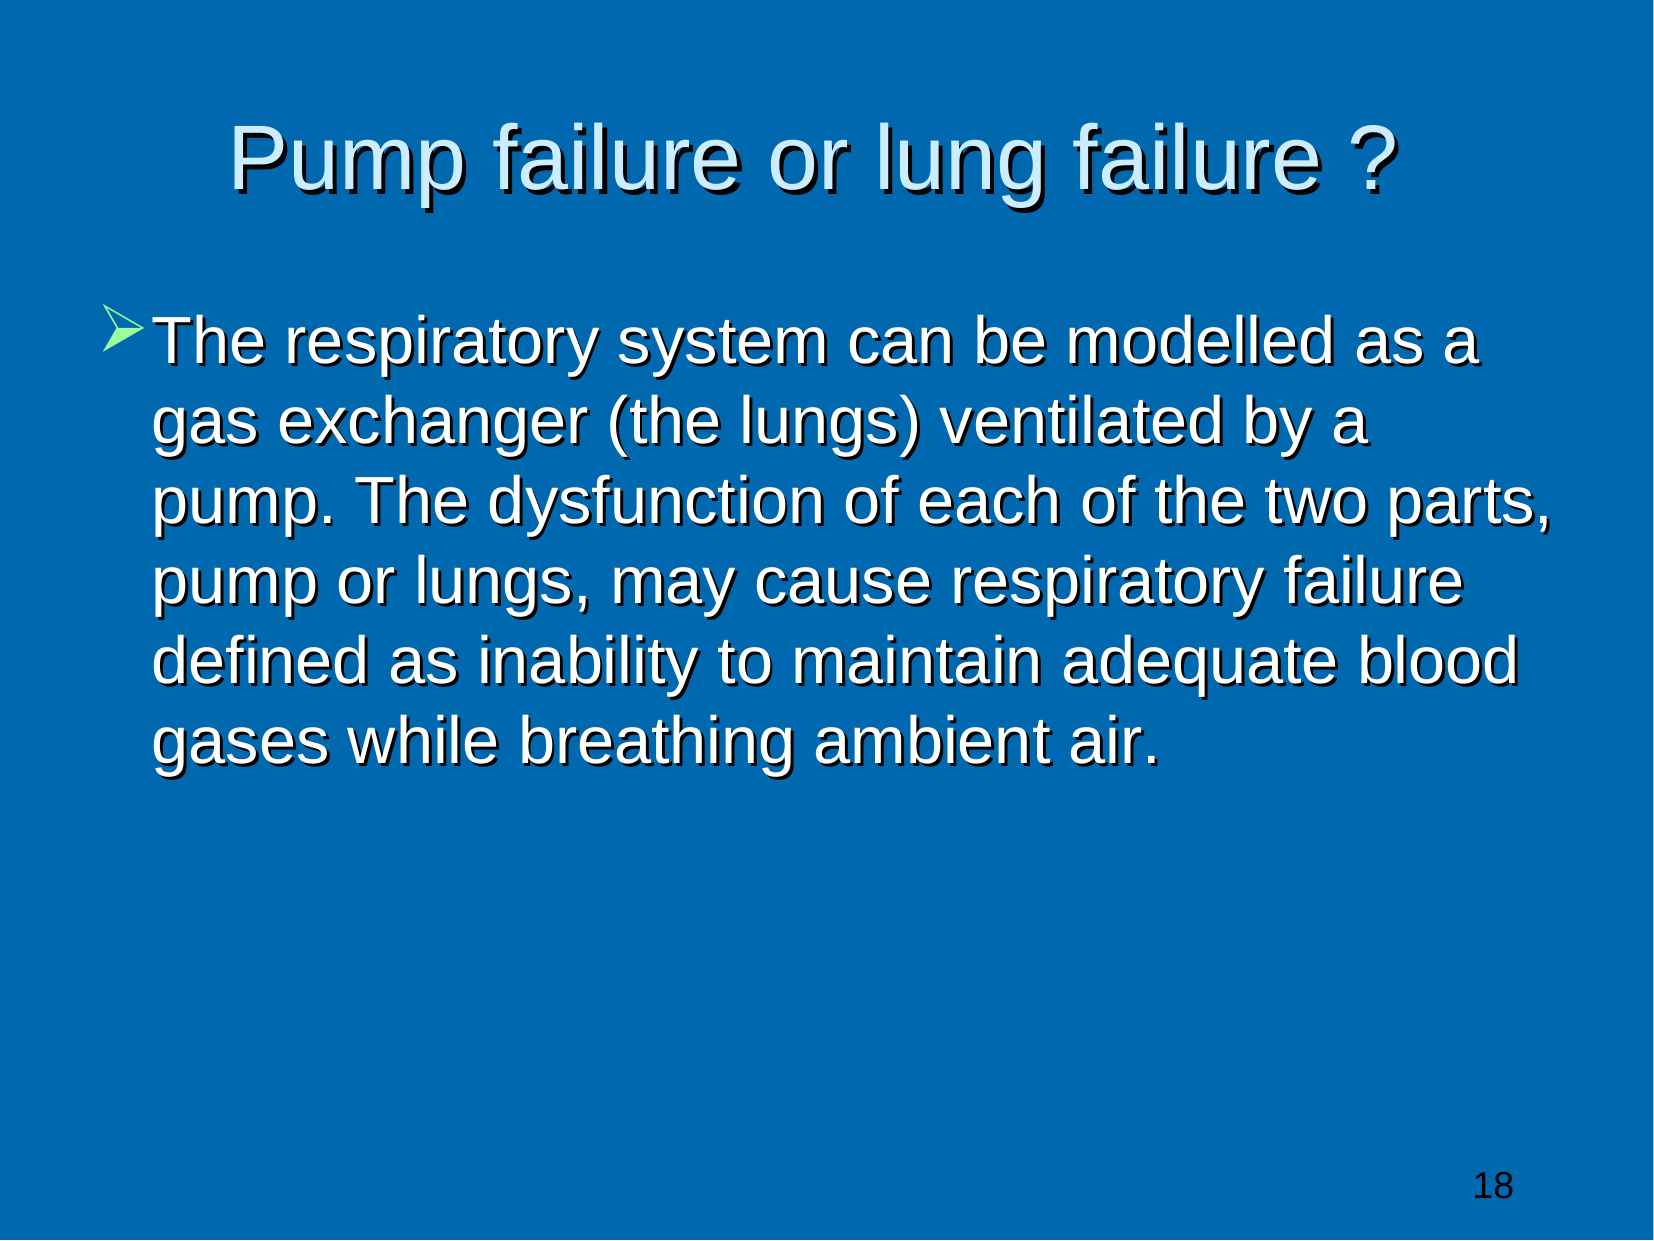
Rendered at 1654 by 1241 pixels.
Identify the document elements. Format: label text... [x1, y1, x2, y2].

text_box Pump failure or lung failure ? [82, 50, 1571, 257]
text_box The respiratory system can be modelled as a gas exchanger (the lungs) ventilated by a pump. The dysfunction of each of the two parts, pump or lungs, may cause respiratory failure defined as inability to maintain adequate blood gases while breathing ambient air. [82, 289, 1571, 1108]
text_box <číslo> [1184, 1129, 1570, 1214]
